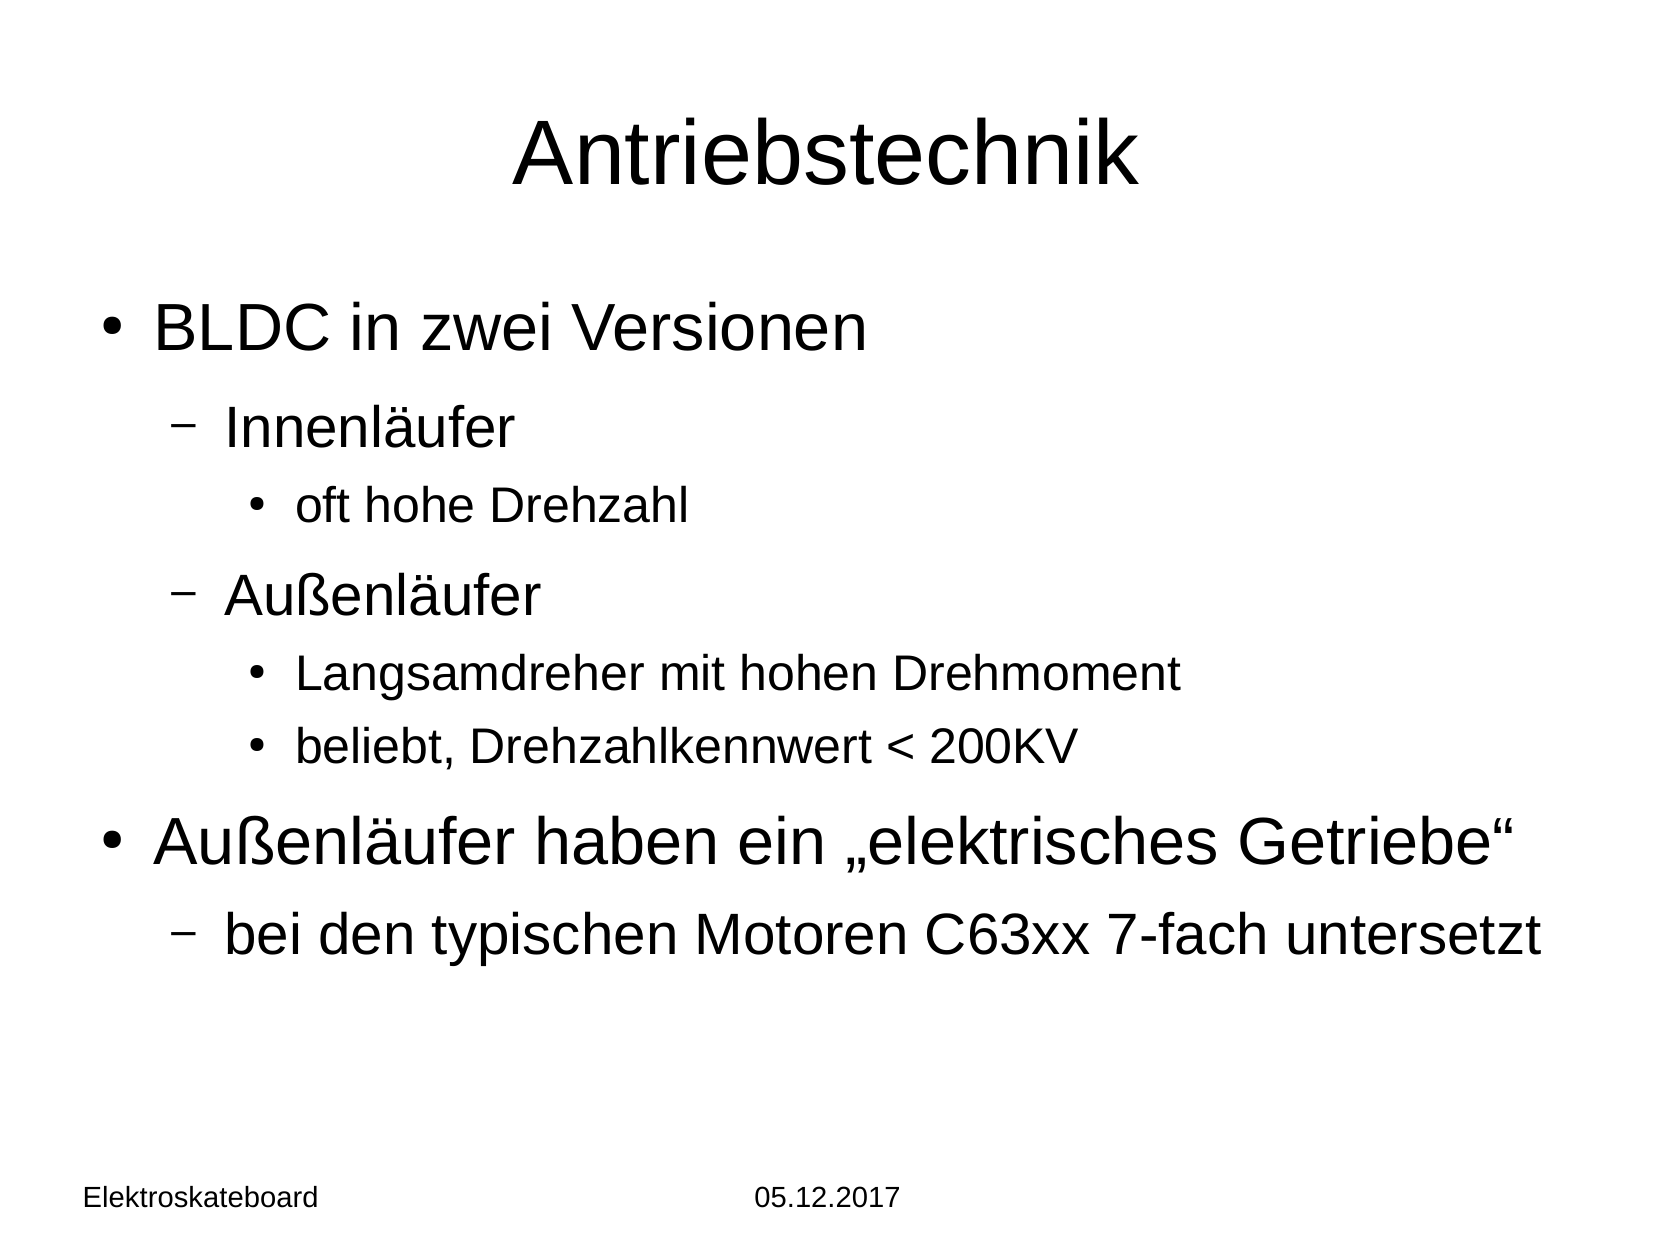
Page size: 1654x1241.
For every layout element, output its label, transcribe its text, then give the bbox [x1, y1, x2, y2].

title Antriebstechnik [82, 49, 1571, 257]
list BLDC in zwei Versionen Innenläufer oft hohe Drehzahl Außenläufer Langsamdreher mit hohen Drehmoment beliebt, Drehzahlkennwert < 200KV Außenläufer haben ein „elektrisches Getriebe“ bei den typischen Motoren C63xx 7-fach untersetzt [82, 290, 1571, 1010]
